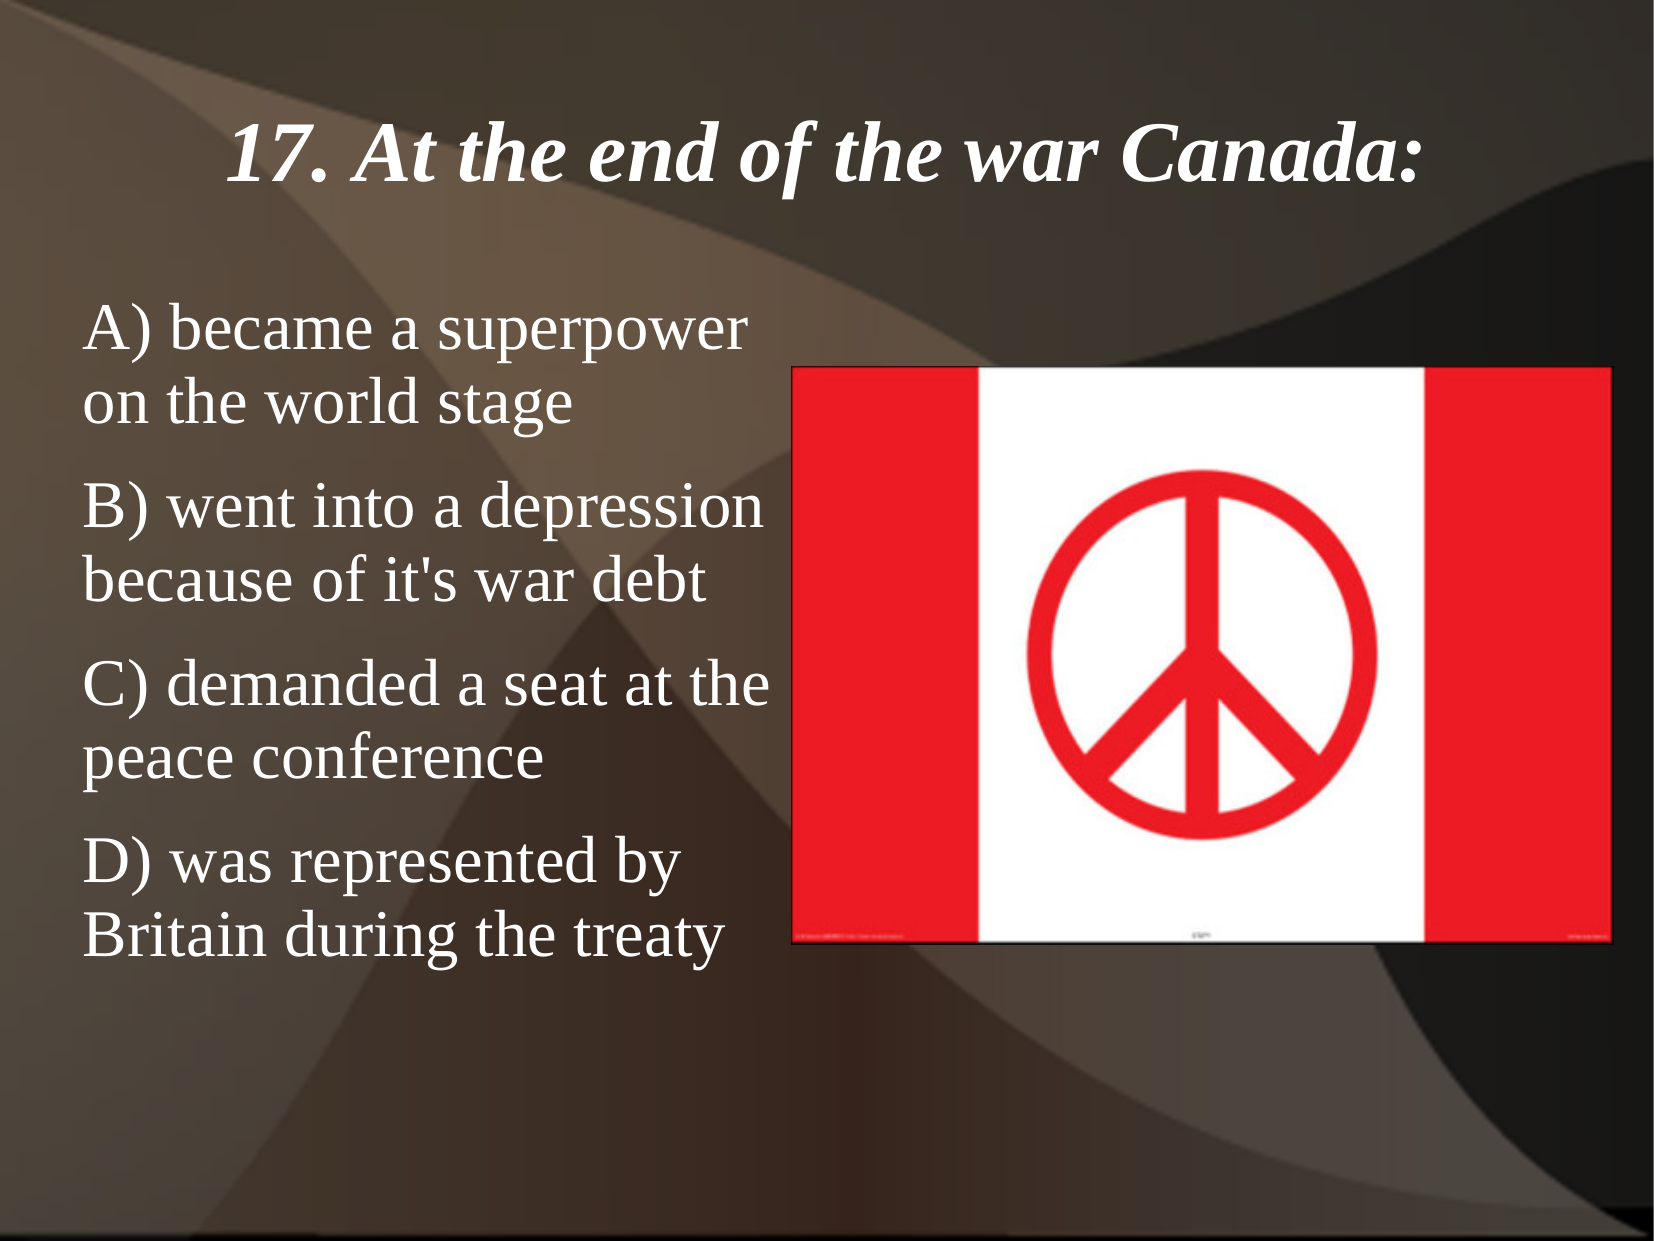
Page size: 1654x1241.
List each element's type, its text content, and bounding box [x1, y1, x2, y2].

title 17. At the end of the war Canada: [82, 49, 1571, 257]
list A) became a superpower on the world stage B) went into a depression because of it's war debt C) demanded a seat at the peace conference D) was represented by Britain during the treaty [82, 290, 809, 1010]
picture [0, 0, 1654, 1241]
